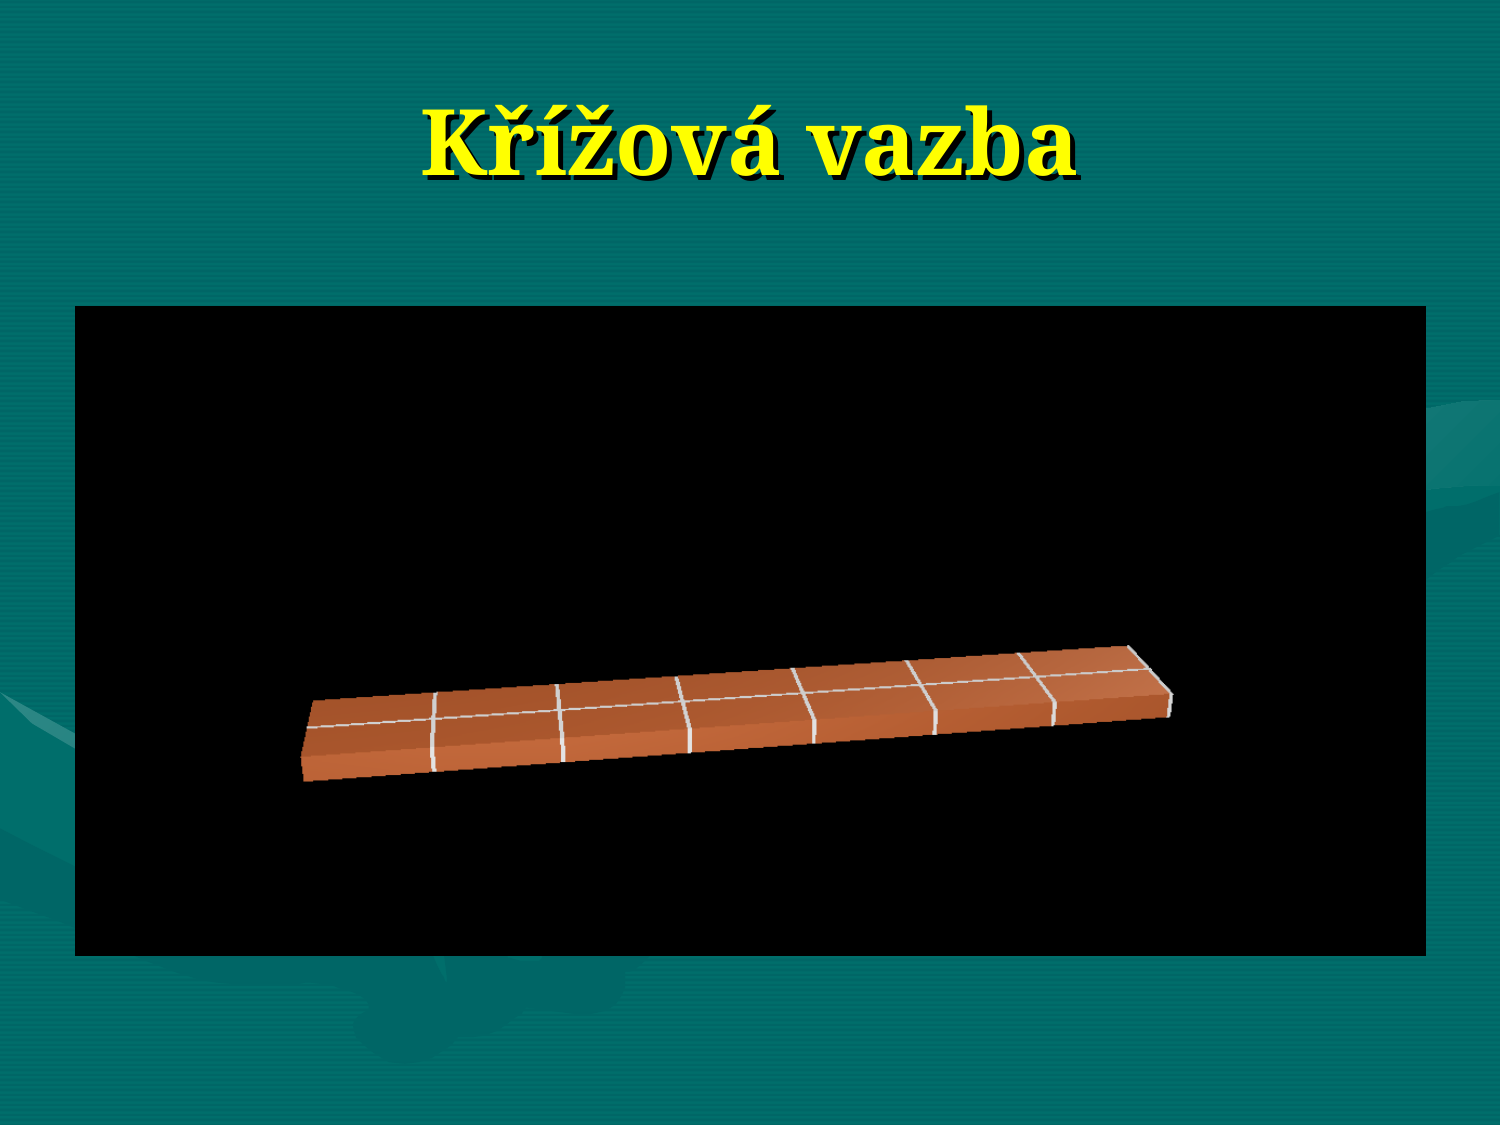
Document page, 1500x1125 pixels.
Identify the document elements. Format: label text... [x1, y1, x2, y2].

picture [75, 306, 1426, 956]
title Křížová vazba [75, 45, 1426, 233]
